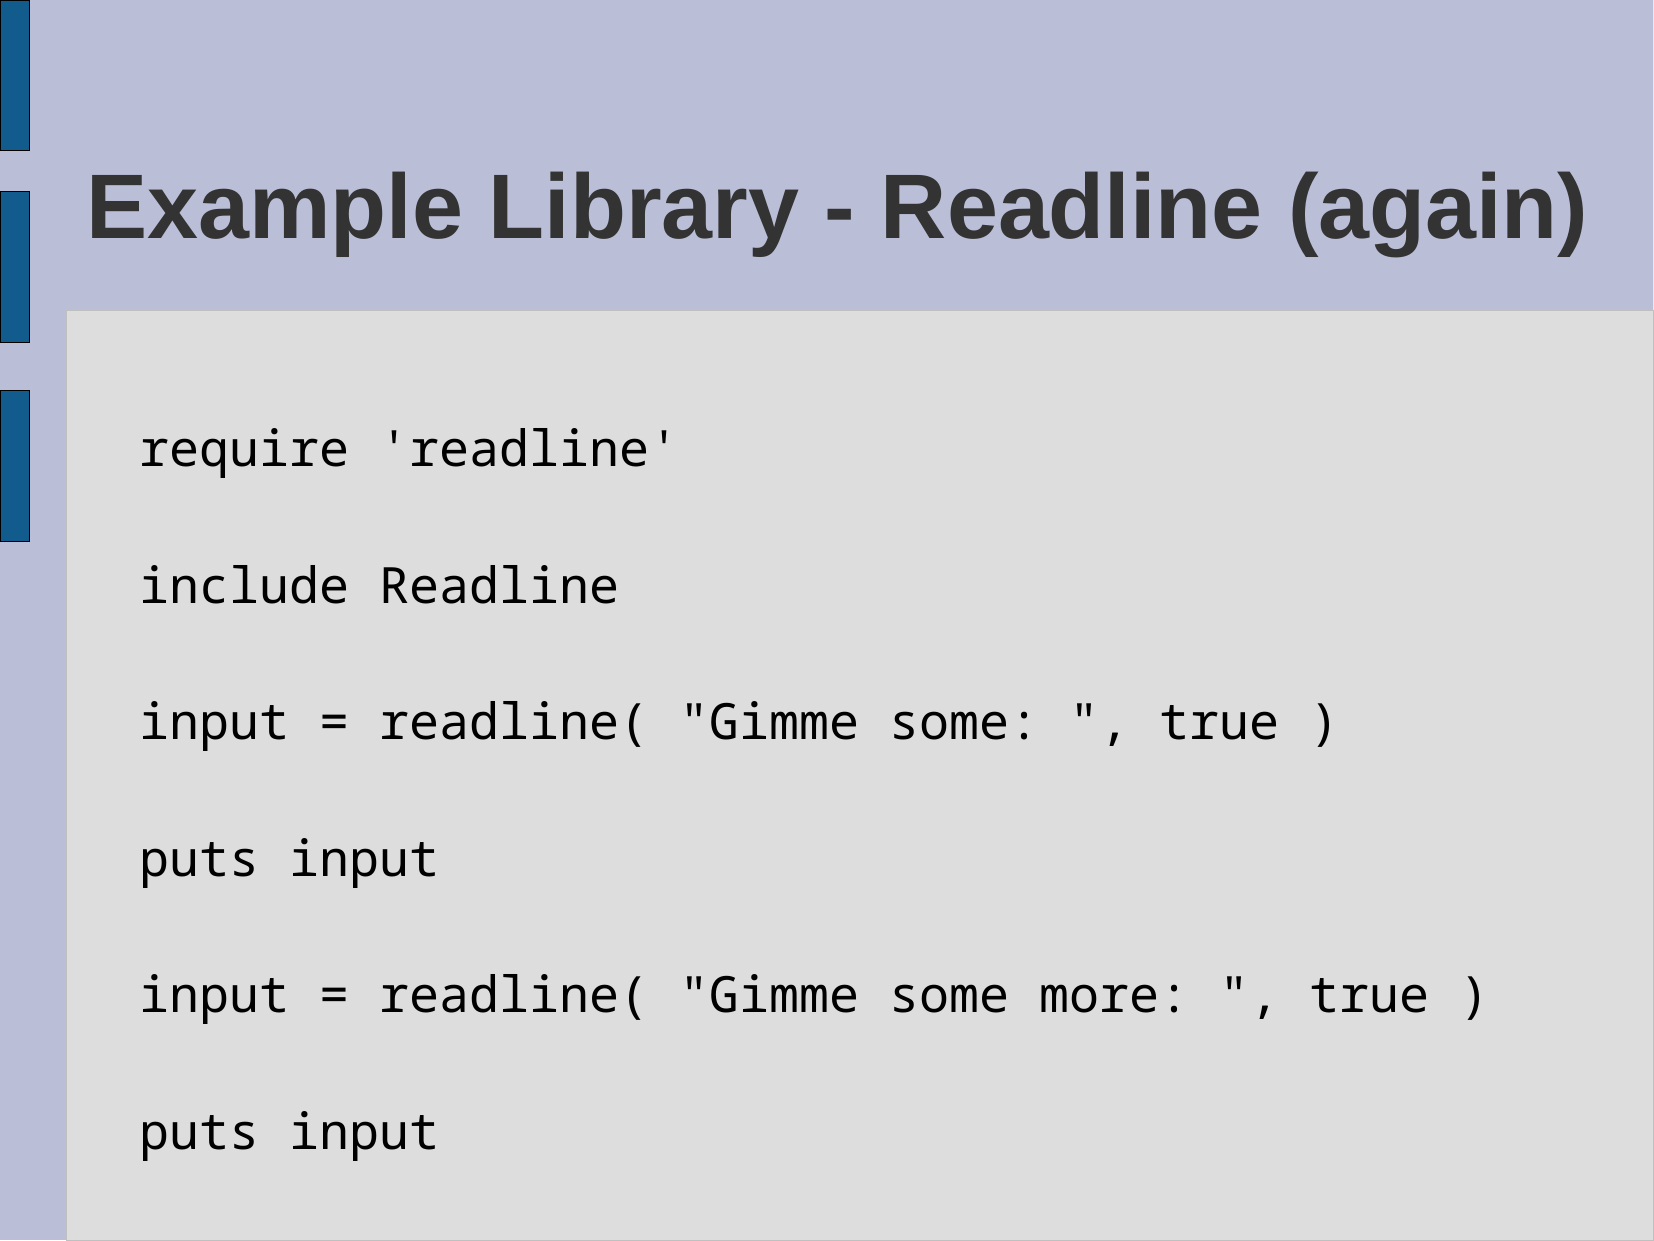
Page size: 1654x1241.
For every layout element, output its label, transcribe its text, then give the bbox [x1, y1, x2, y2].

title Example Library - Readline (again) [74, 102, 1603, 311]
list require 'readline' include Readline input = readline( "Gimme some: ", true ) puts input input = readline( "Gimme some more: ", true ) puts input [121, 344, 1616, 1127]
